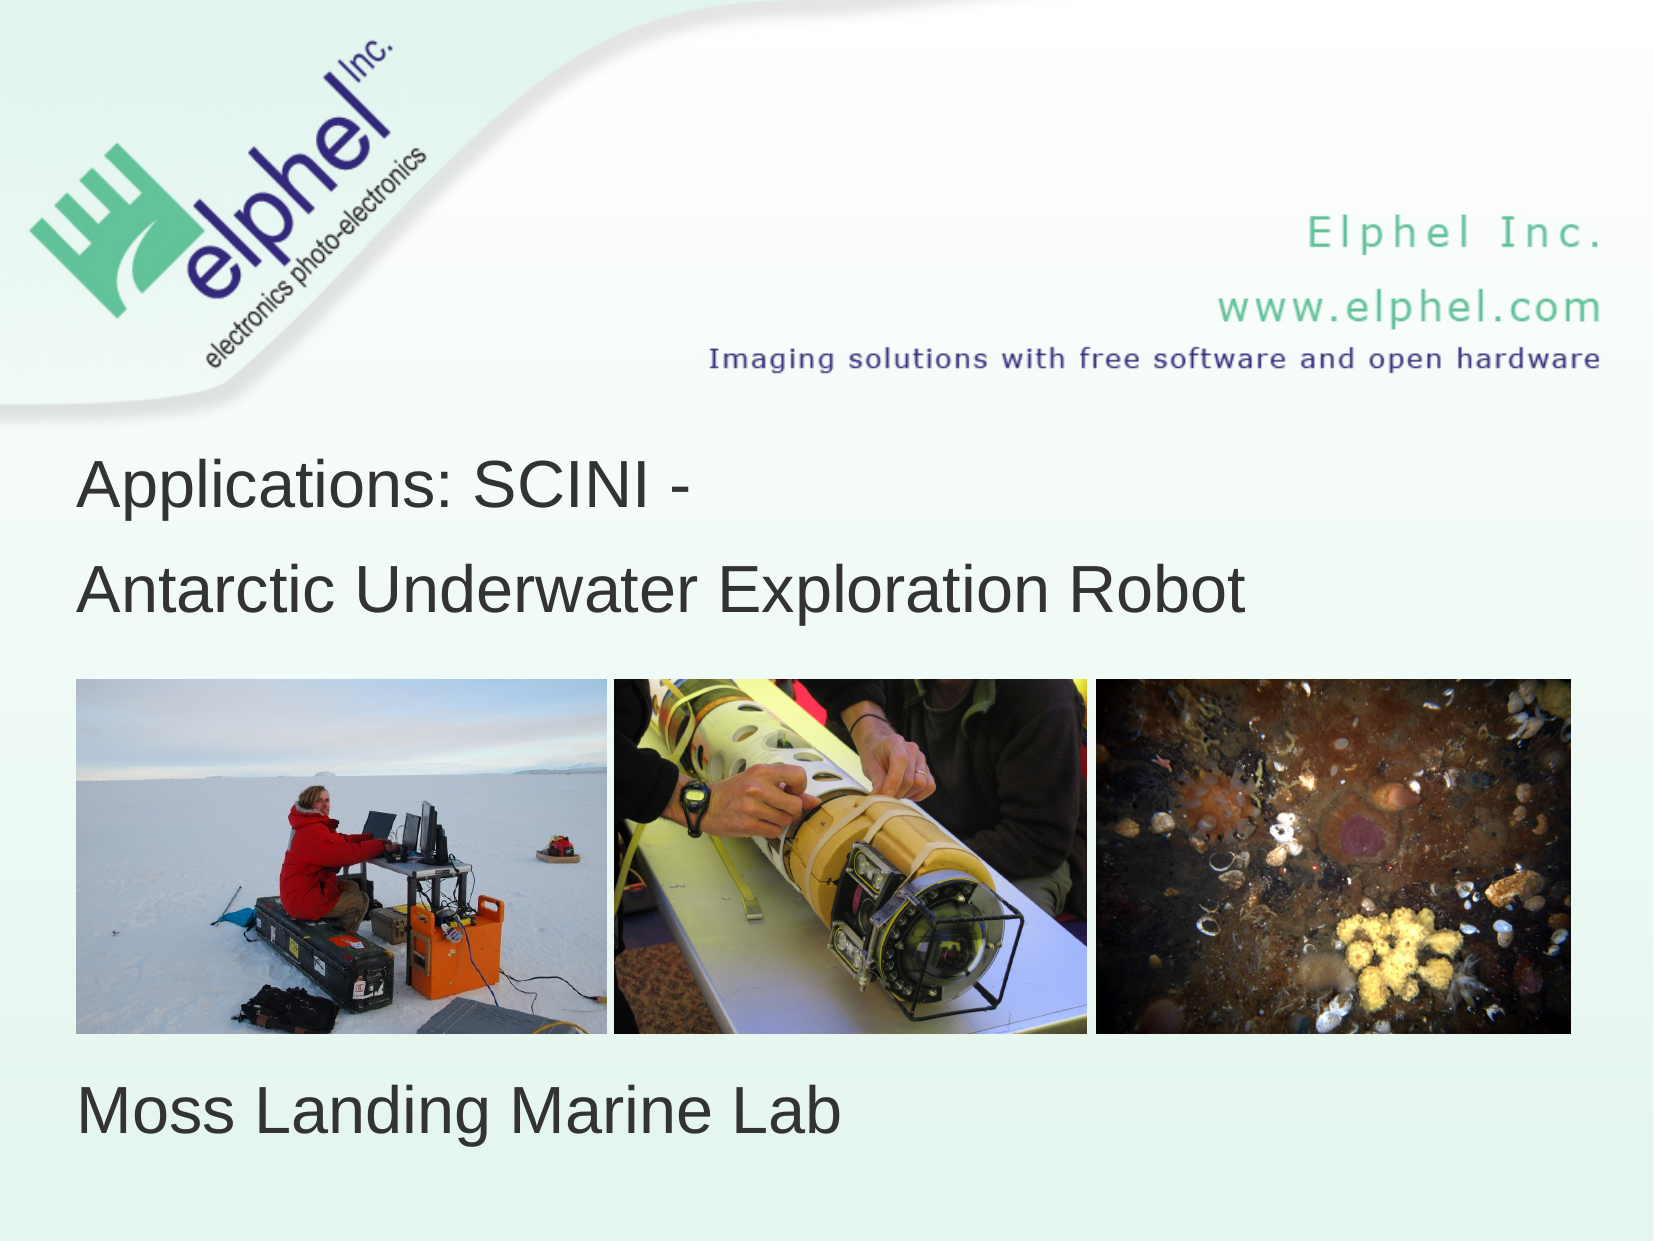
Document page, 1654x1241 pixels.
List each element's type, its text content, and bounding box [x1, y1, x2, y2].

list Applications: SCINI - Antarctic Underwater Exploration Robot Moss Landing Marine Lab [59, 442, 1595, 1182]
picture [0, 0, 1654, 1241]
